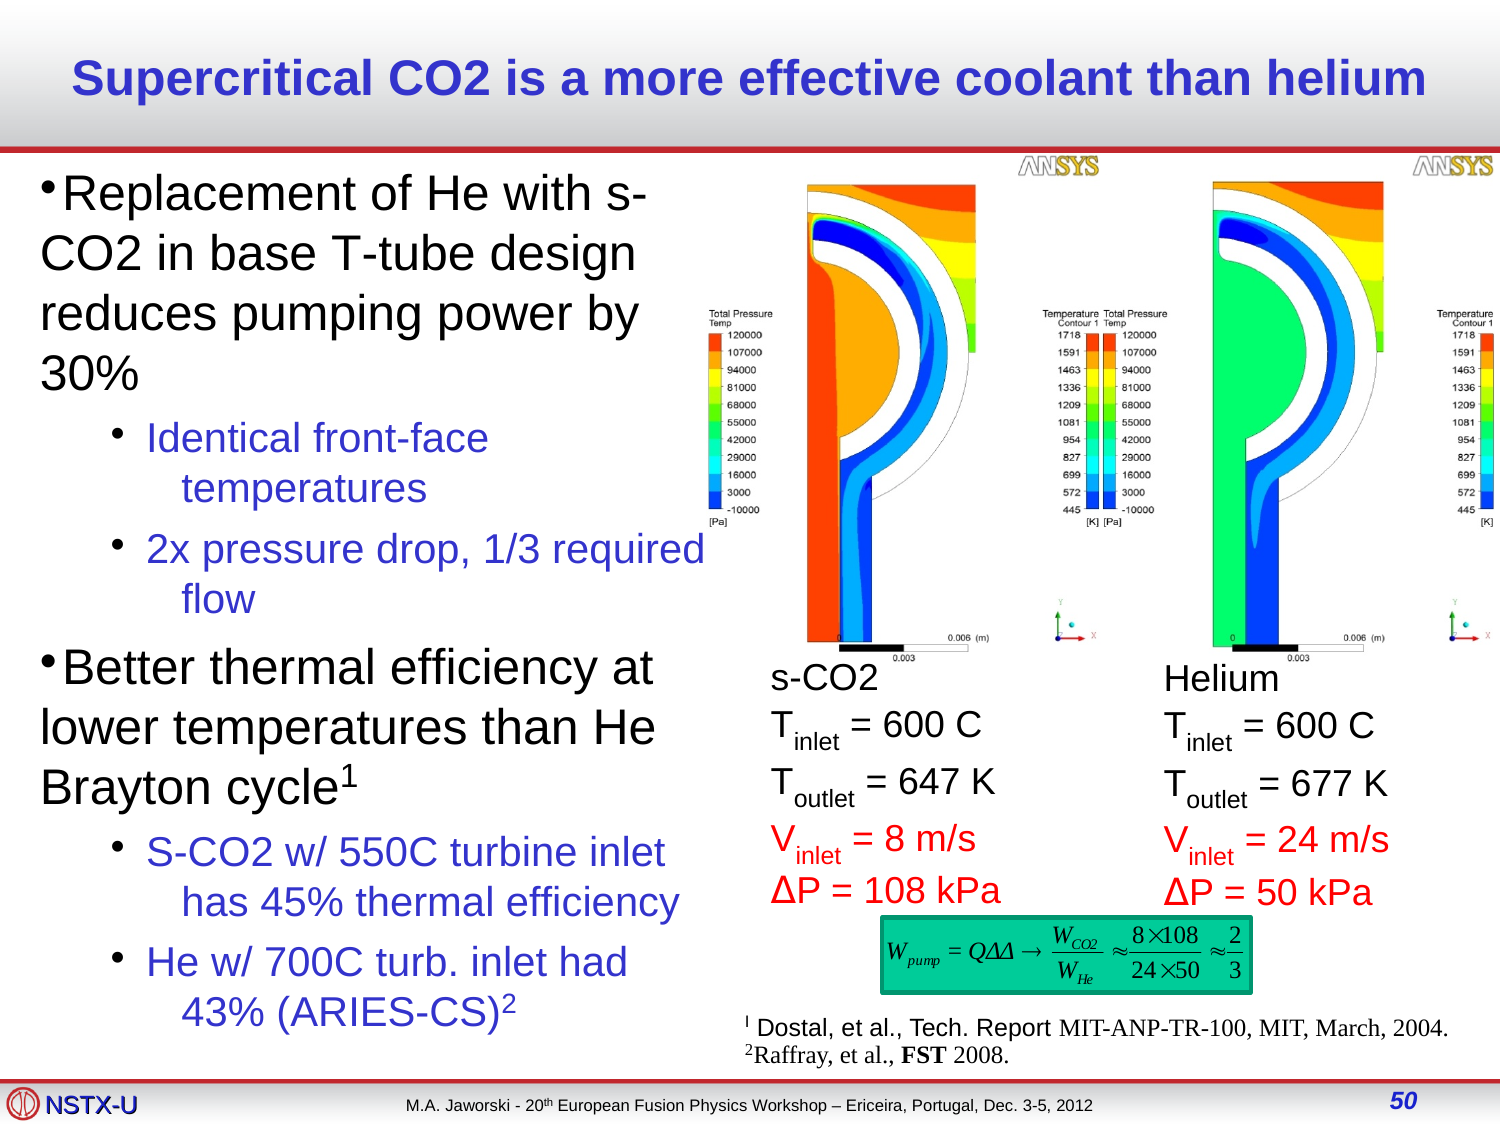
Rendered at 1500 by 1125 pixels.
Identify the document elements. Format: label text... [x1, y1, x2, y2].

list Replacement of He with s-CO2 in base T-tube design reduces pumping power by 30% Identical front-face temperatures 2x pressure drop, 1/3 required flow Better thermal efficiency at lower temperatures than He Brayton cycle1 S-CO2 w/ 550C turbine inlet has 45% thermal efficiency He w/ 700C turb. inlet had 43% (ARIES-CS)2 [24, 152, 727, 1065]
text_box 50 [1374, 1076, 1500, 1124]
text_box I Dostal, et al., Tech. Report MIT-ANP-TR-100, MIT, March, 2004. 2Raffray, et al., FST 2008. [730, 1002, 1481, 1076]
title Supercritical CO2 is a more effective coolant than helium [0, 0, 1500, 151]
text_box Helium Tinlet = 600 C Toutlet = 677 K Vinlet = 24 m/s ΔP = 50 kPa [1148, 645, 1487, 909]
text_box s-CO2 Tinlet = 600 C Toutlet = 647 K Vinlet = 8 m/s ΔP = 108 kPa [755, 643, 1094, 908]
chart [884, 919, 1249, 991]
picture [706, 153, 1495, 676]
